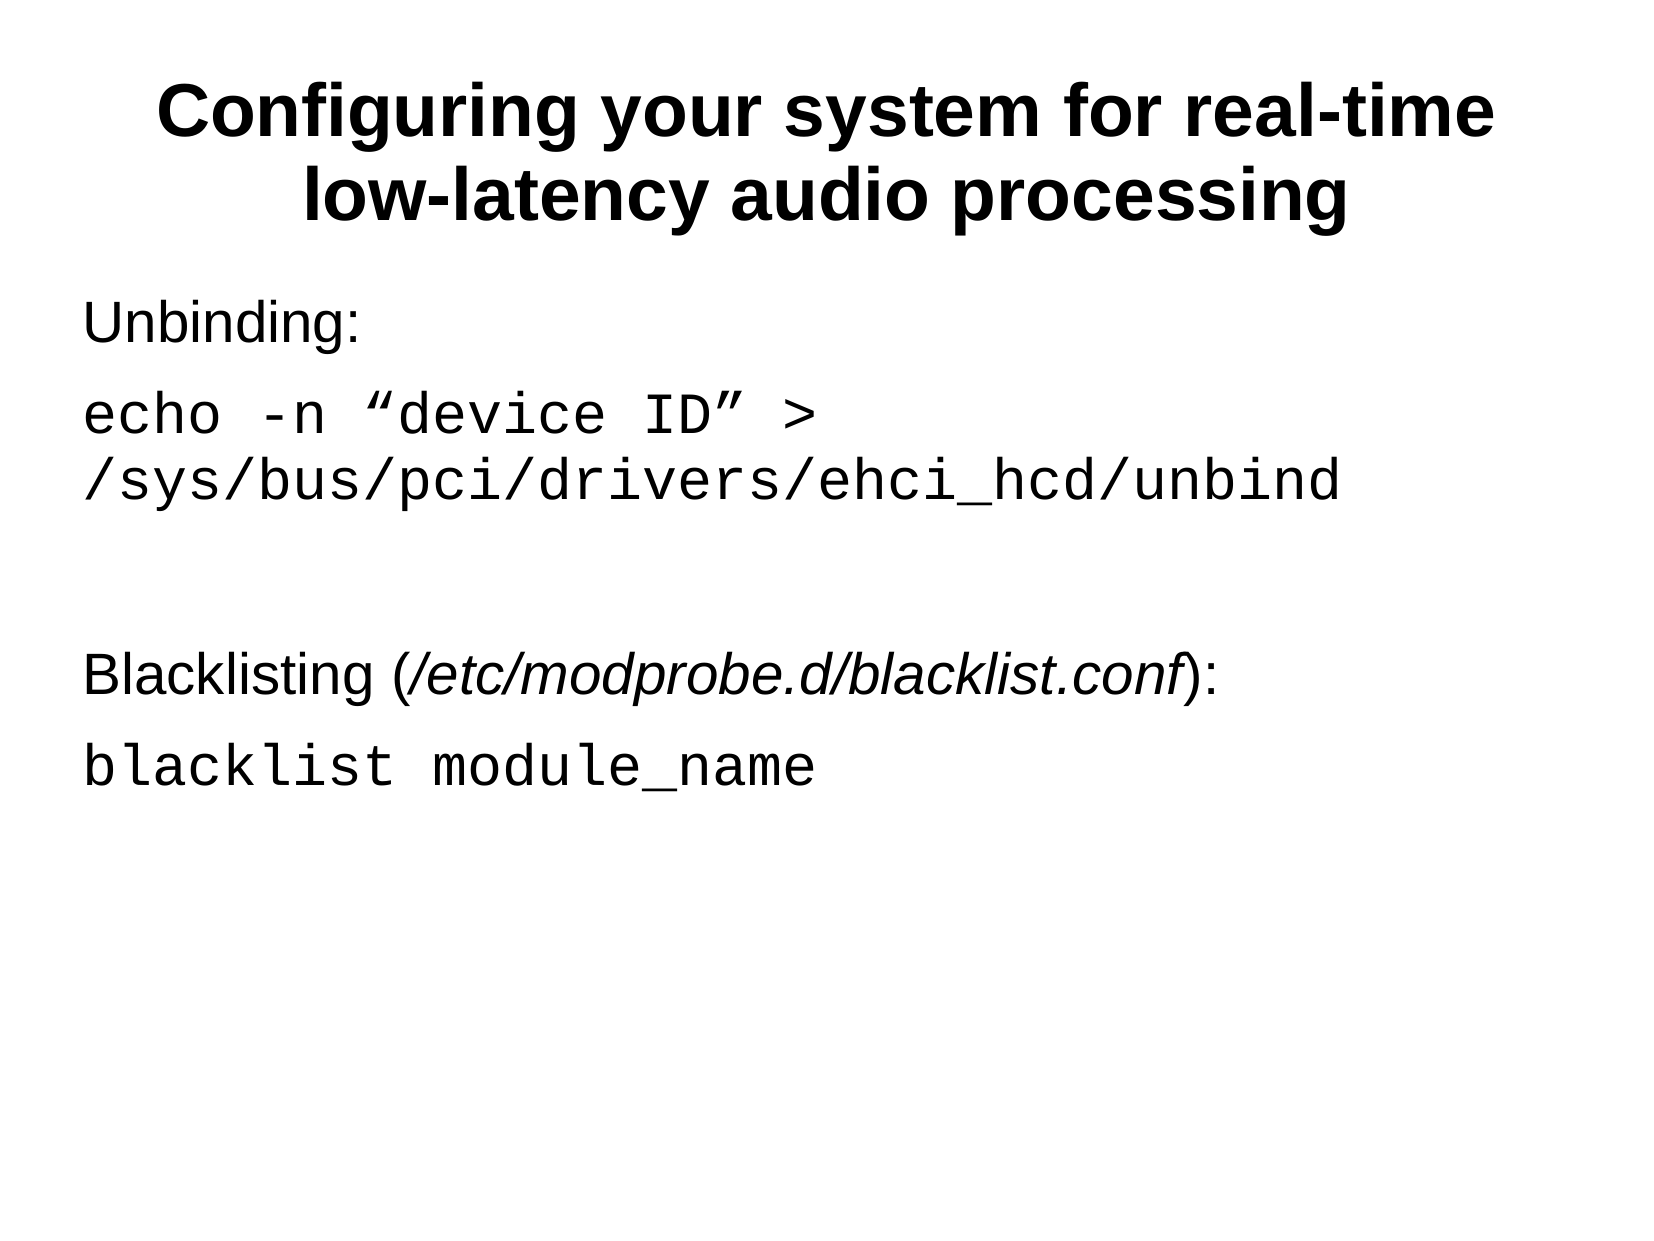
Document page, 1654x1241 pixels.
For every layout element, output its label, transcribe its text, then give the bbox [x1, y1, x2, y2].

list Unbinding: echo -n “device ID” > /sys/bus/pci/drivers/ehci_hcd/unbind Blacklisting (/etc/modprobe.d/blacklist.conf): blacklist module_name [82, 290, 1571, 1109]
title Configuring your system for real-time low-latency audio processing [82, 56, 1571, 250]
